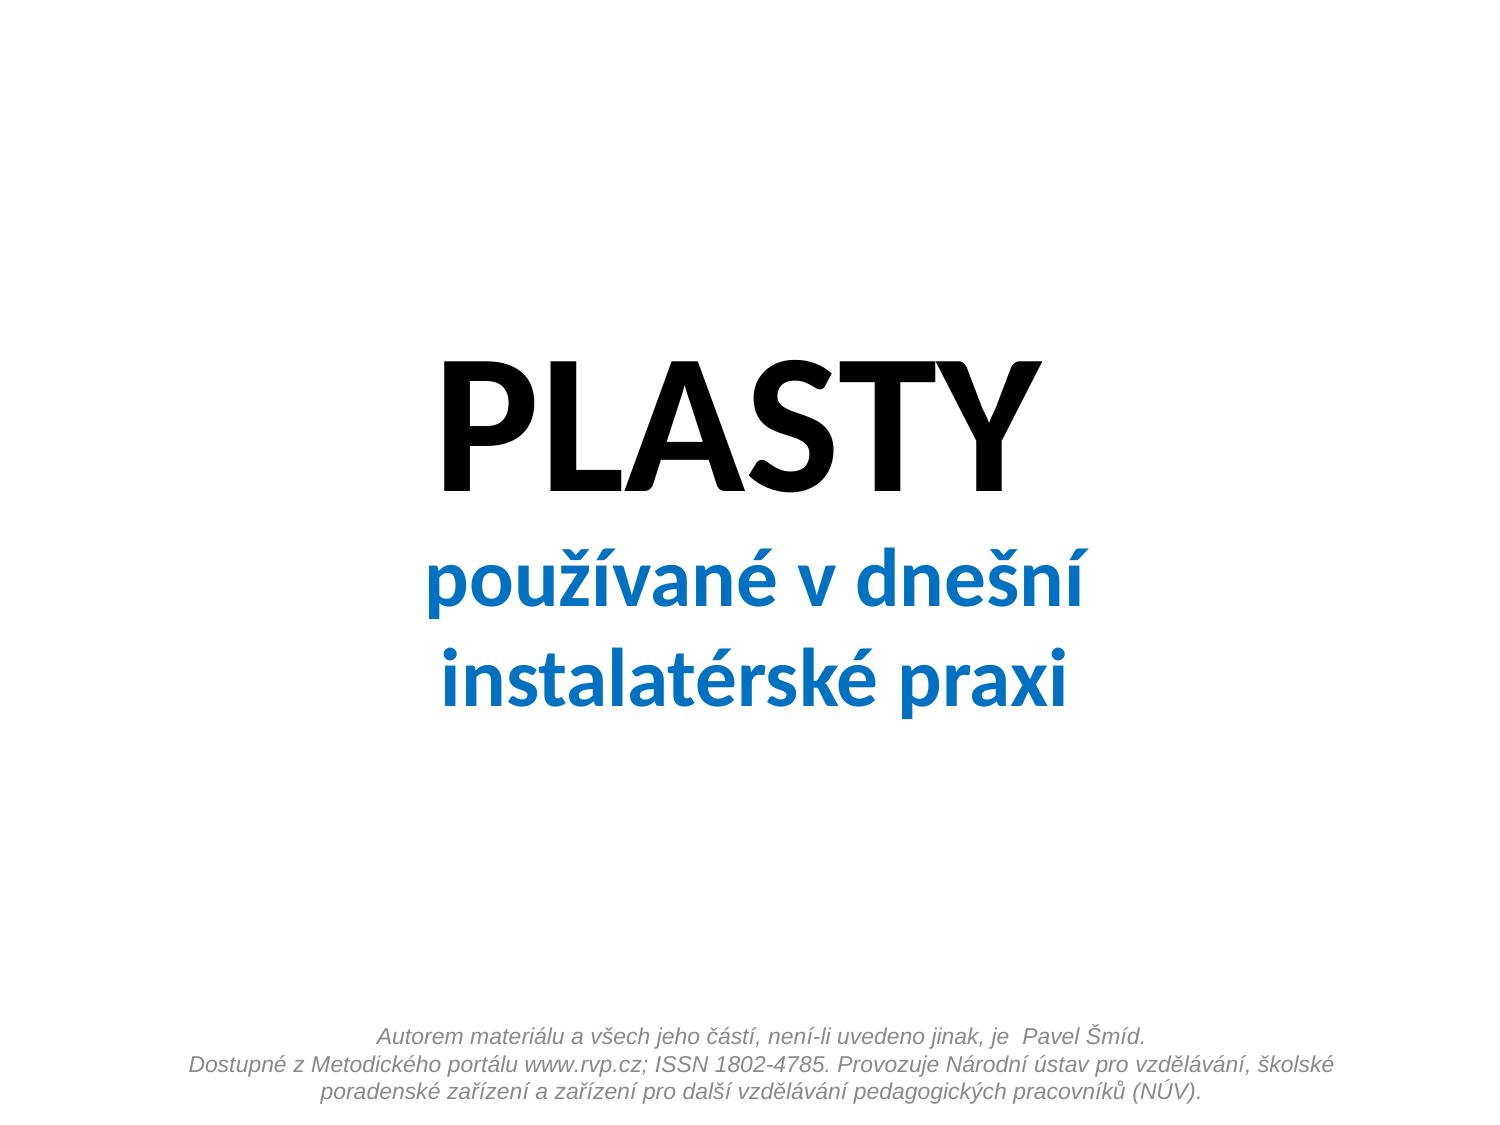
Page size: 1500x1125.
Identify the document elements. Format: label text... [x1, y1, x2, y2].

text_box používané v dnešní instalatérské praxi [230, 515, 1281, 803]
title PLASTY [100, 231, 1376, 591]
text_box Autorem materiálu a všech jeho částí, není-li uvedeno jinak, je Pavel Šmíd. Dostupné z Metodického portálu www.rvp.cz; ISSN 1802-4785. Provozuje Národní ústav pro vzdělávání, školské poradenské zařízení a zařízení pro další vzdělávání pedagogických pracovníků (NÚV). [147, 1046, 1377, 1107]
